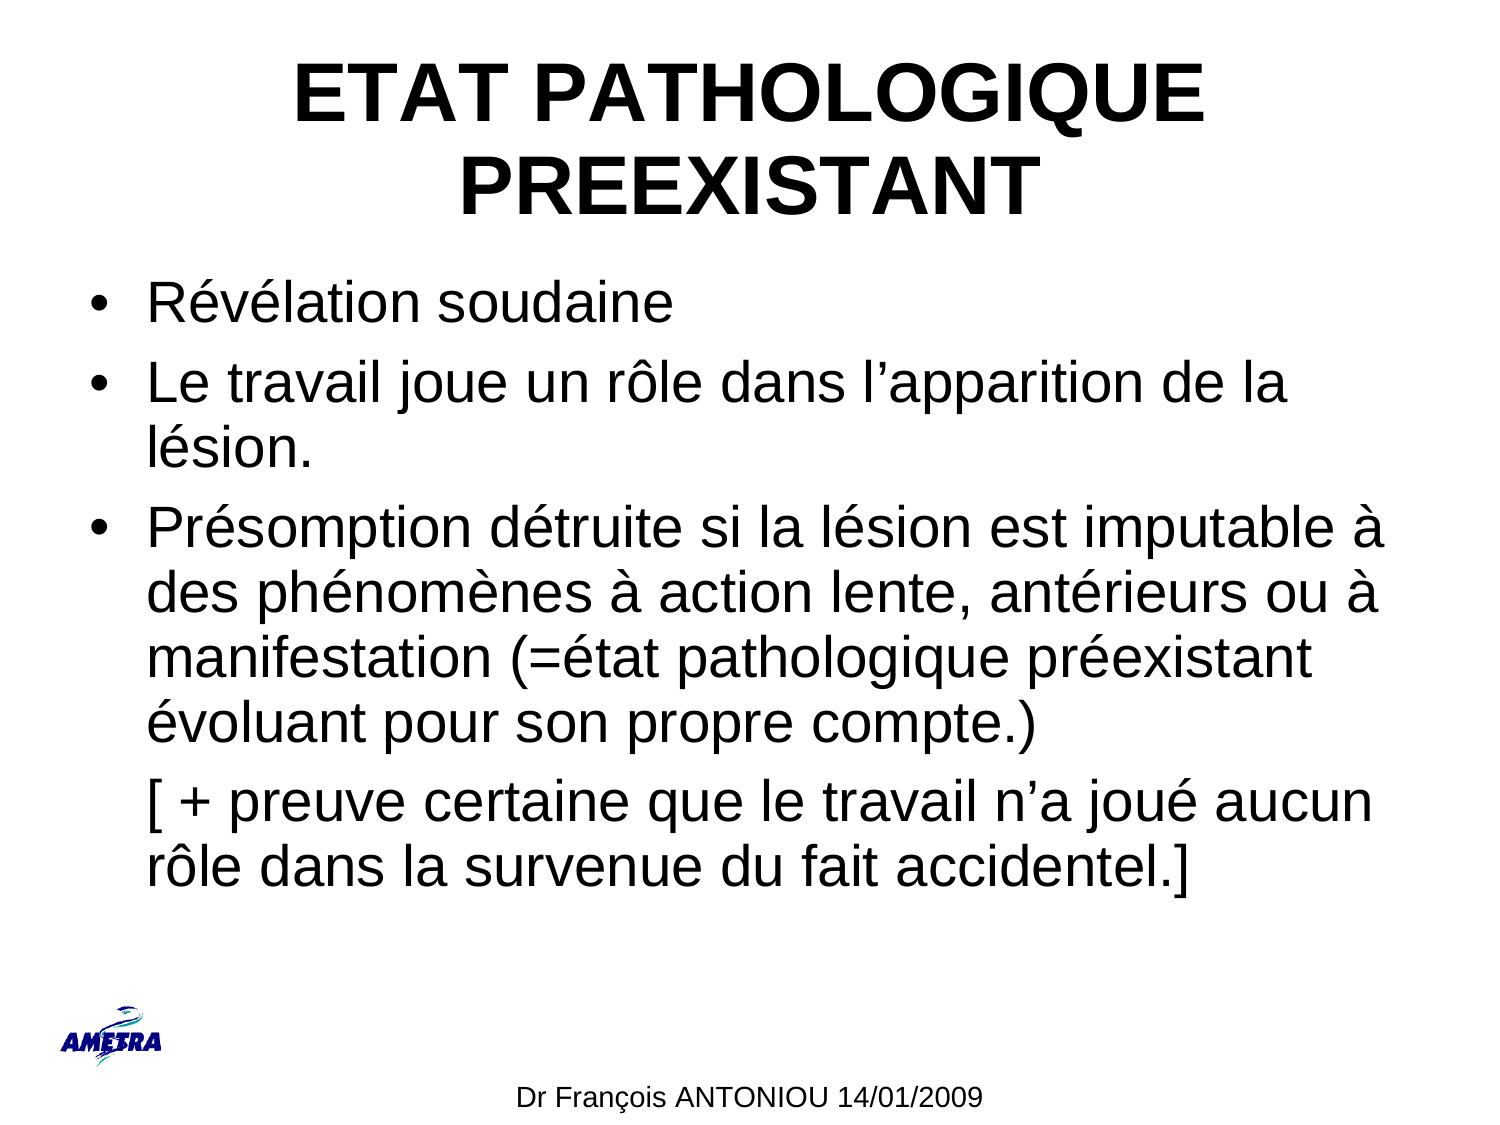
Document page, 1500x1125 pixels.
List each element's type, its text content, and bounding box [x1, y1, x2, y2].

picture [41, 984, 184, 1093]
title ETAT PATHOLOGIQUE PREEXISTANT [75, 31, 1426, 247]
list Révélation soudaine Le travail joue un rôle dans l’apparition de la lésion. Présomption détruite si la lésion est imputable à des phénomènes à action lente, antérieurs ou à manifestation (=état pathologique préexistant évoluant pour son propre compte.) [ + preuve certaine que le travail n’a joué aucun rôle dans la survenue du fait accidentel.] [75, 262, 1426, 1005]
